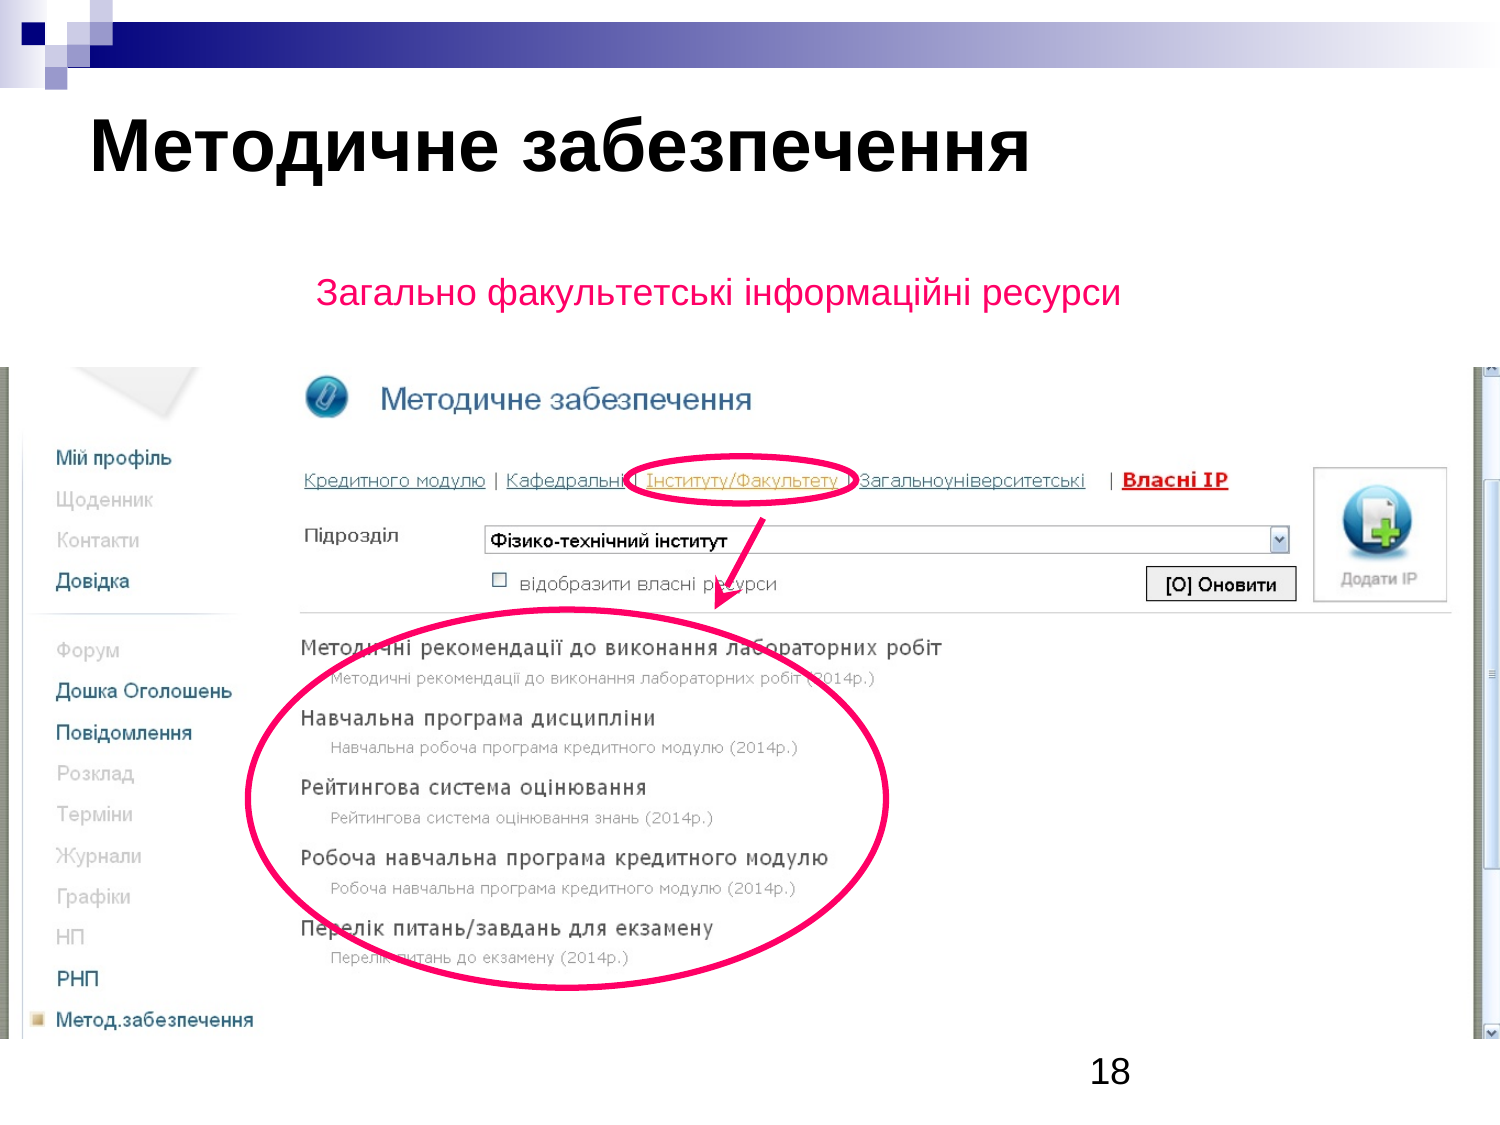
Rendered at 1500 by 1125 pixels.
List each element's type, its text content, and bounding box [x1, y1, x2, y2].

picture [0, 367, 1500, 1039]
text_box [626, 456, 857, 504]
title Методичне забезпечення [75, 74, 1426, 208]
text_box Загально факультетські інформаційні ресурси [301, 260, 1137, 321]
text_box [247, 609, 887, 988]
